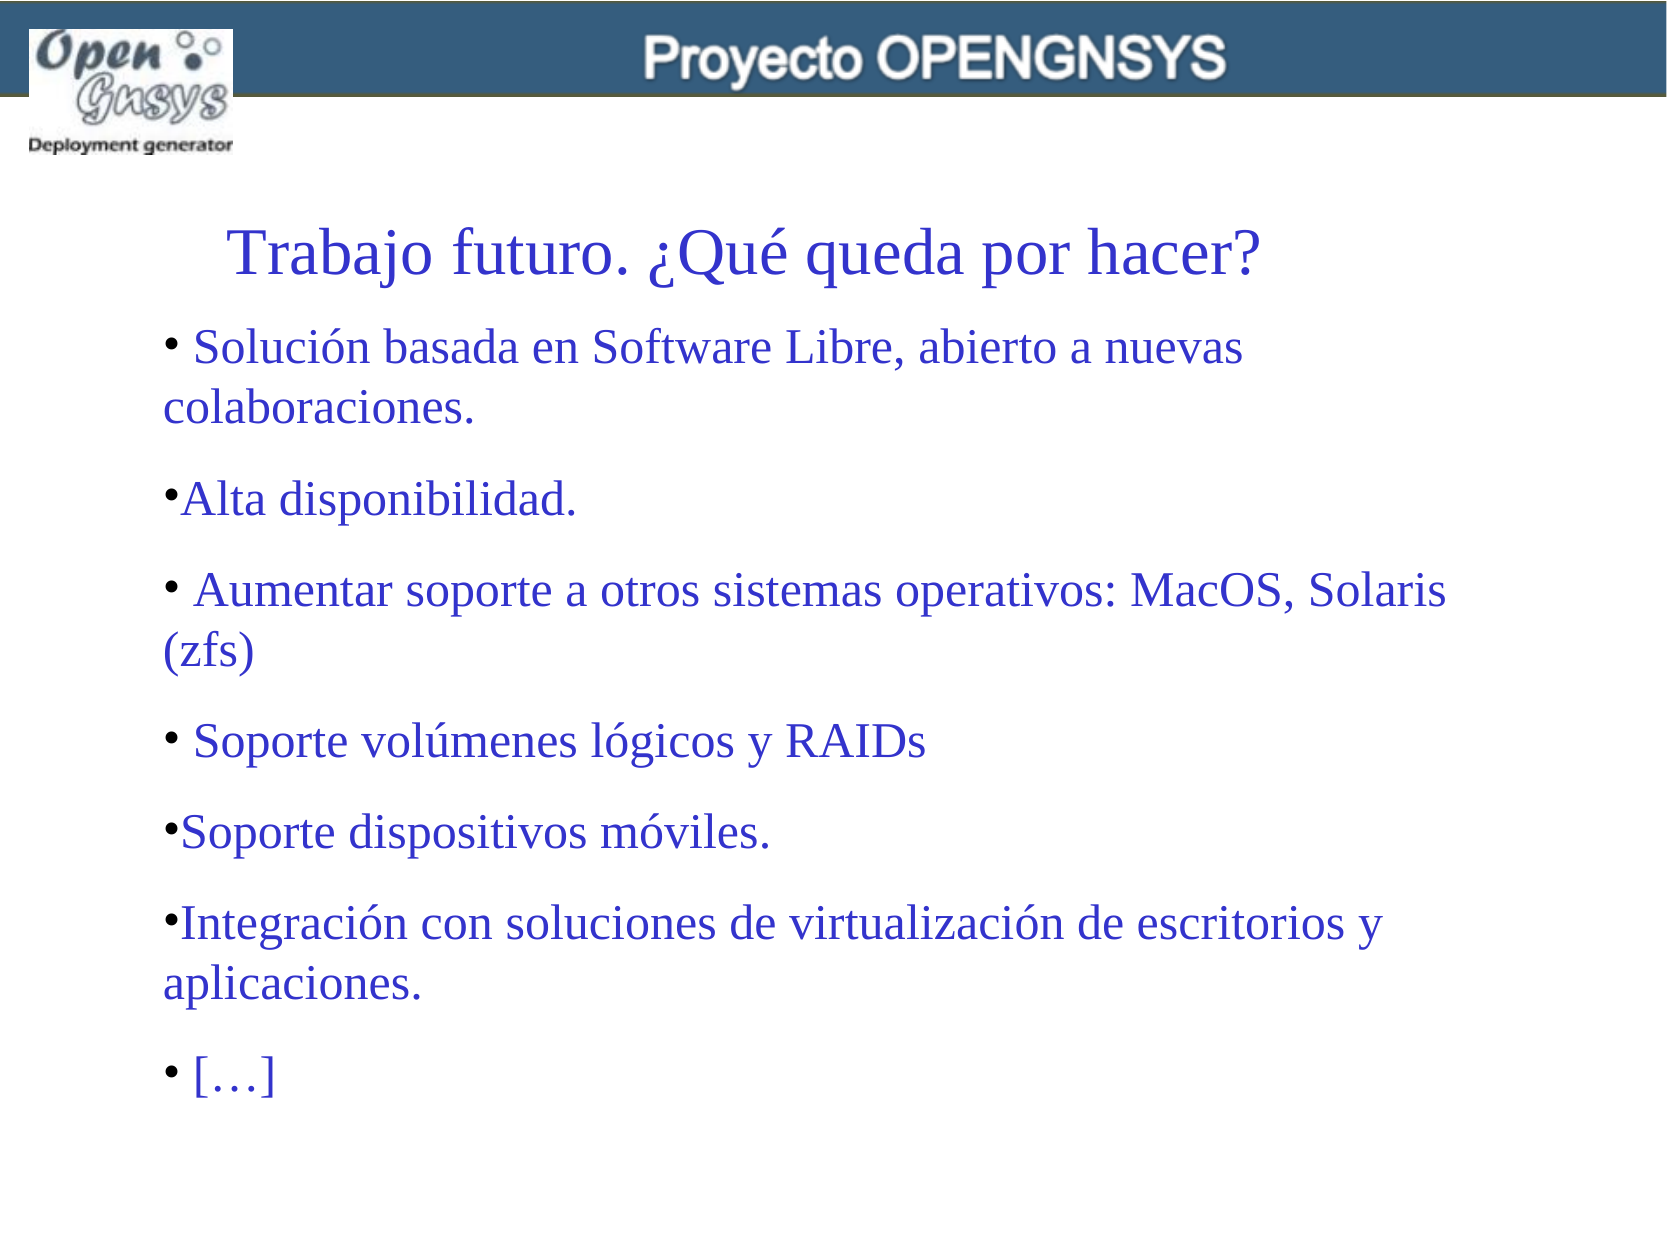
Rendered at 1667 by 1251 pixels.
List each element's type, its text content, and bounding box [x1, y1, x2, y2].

picture [0, 0, 1667, 155]
text_box Solución basada en Software Libre, abierto a nuevas colaboraciones. Alta disponibilidad. Aumentar soporte a otros sistemas operativos: MacOS, Solaris (zfs) Soporte volúmenes lógicos y RAIDs Soporte dispositivos móviles. Integración con soluciones de virtualización de escritorios y aplicaciones. […] [148, 306, 1542, 1251]
text_box Trabajo futuro. ¿Qué queda por hacer? [211, 199, 1348, 296]
